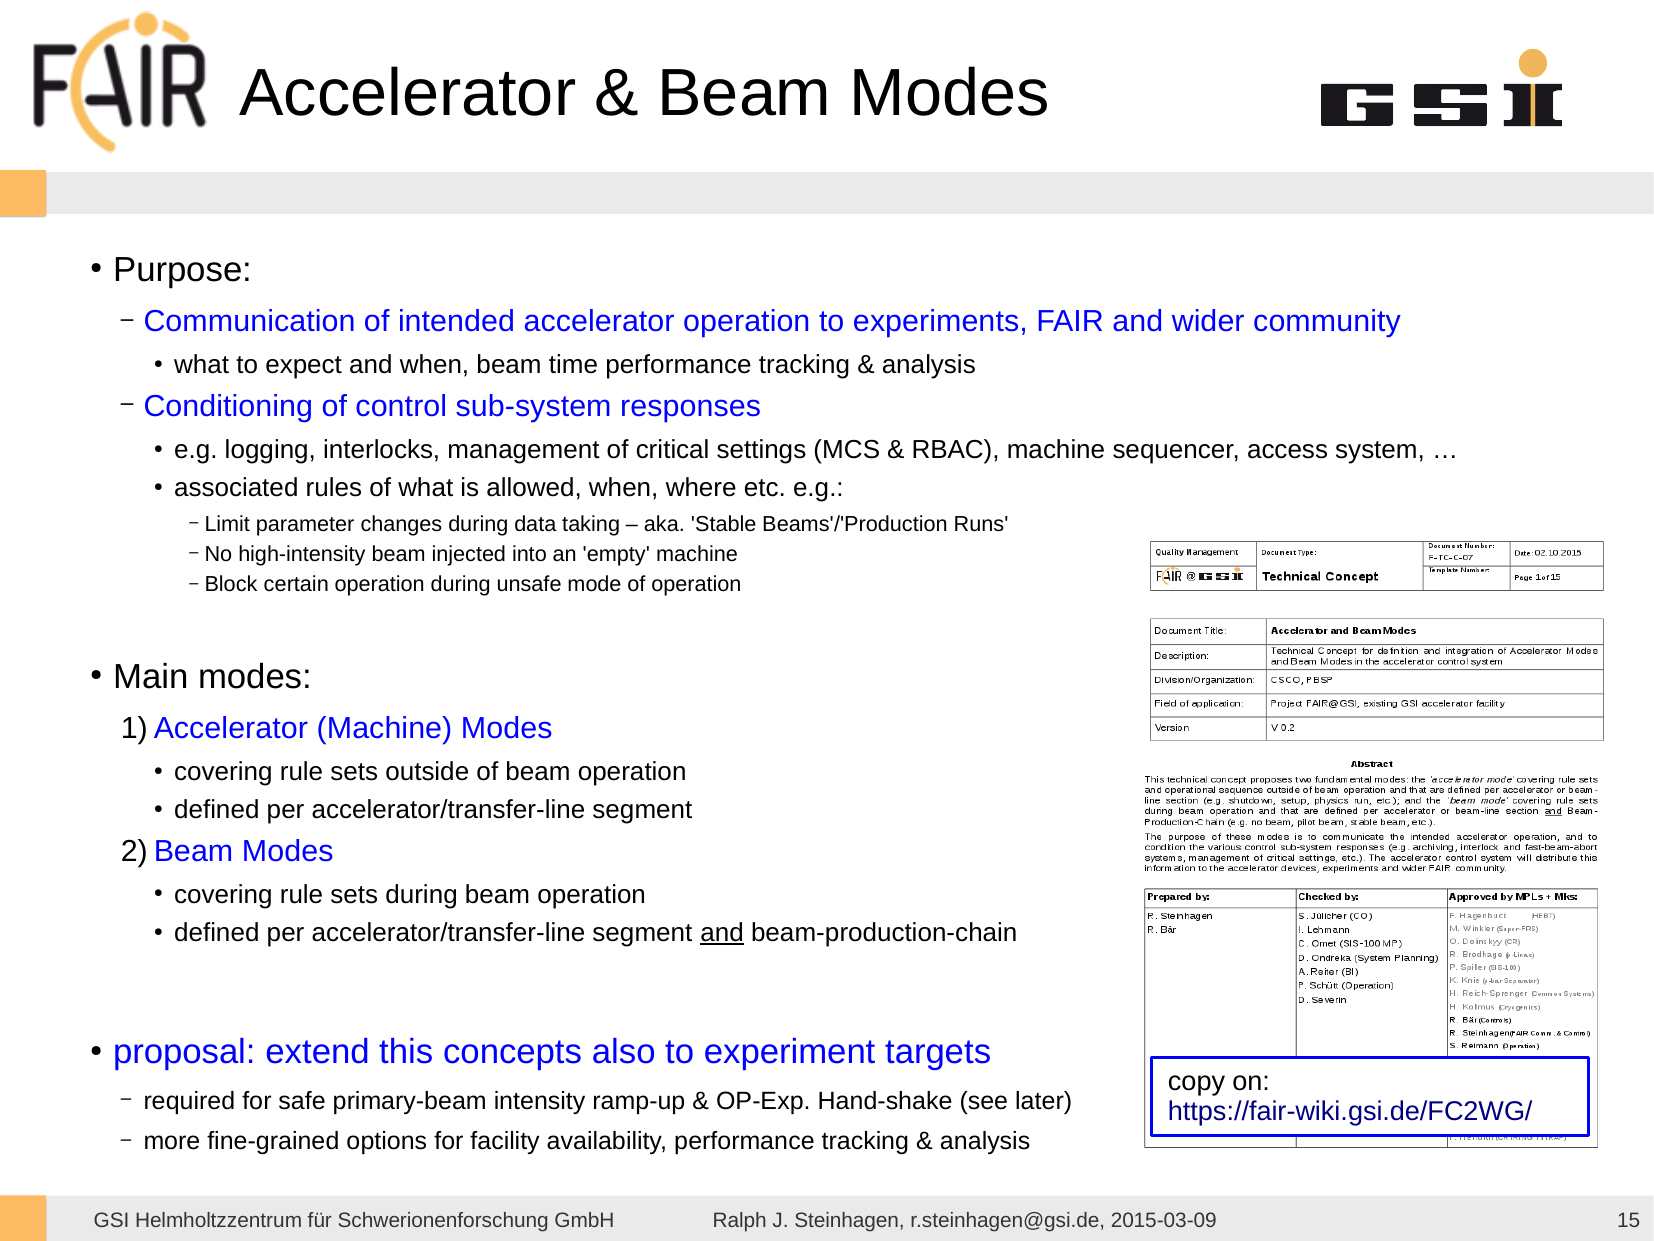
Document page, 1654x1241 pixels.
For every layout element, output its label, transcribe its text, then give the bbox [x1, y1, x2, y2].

text_box copy on: https://fair-wiki.gsi.de/FC2WG/ [1151, 1057, 1589, 1136]
picture [33, 10, 207, 155]
title Accelerator & Beam Modes [239, 23, 1223, 162]
picture [1086, 513, 1625, 1170]
list Purpose: Communication of intended accelerator operation to experiments, FAIR and wider community what to expect and when, beam time performance tracking & analysis Conditioning of control sub-system responses e.g. logging, interlocks, management of critical settings (MCS & RBAC), machine sequencer, access system, … associated rules of what is allowed, when, where etc. e.g.: Limit parameter changes during data taking – aka. 'Stable Beams'/'Production Runs' No high-intensity beam injected into an 'empty' machine Block certain operation during unsafe mode of operation Main modes: Accelerator (Machine) Modes covering rule sets outside of beam operation defined per accelerator/transfer-line segment Beam Modes covering rule sets during beam operation defined per accelerator/transfer-line segment and beam-production-chain proposal: extend this concepts also to experiment targets required for safe primary-beam intensity ramp-up & OP-Exp. Hand-shake (see later) more fine-grained options for facility availability, performance tracking & analysis [82, 249, 1571, 1170]
picture [1319, 46, 1564, 129]
